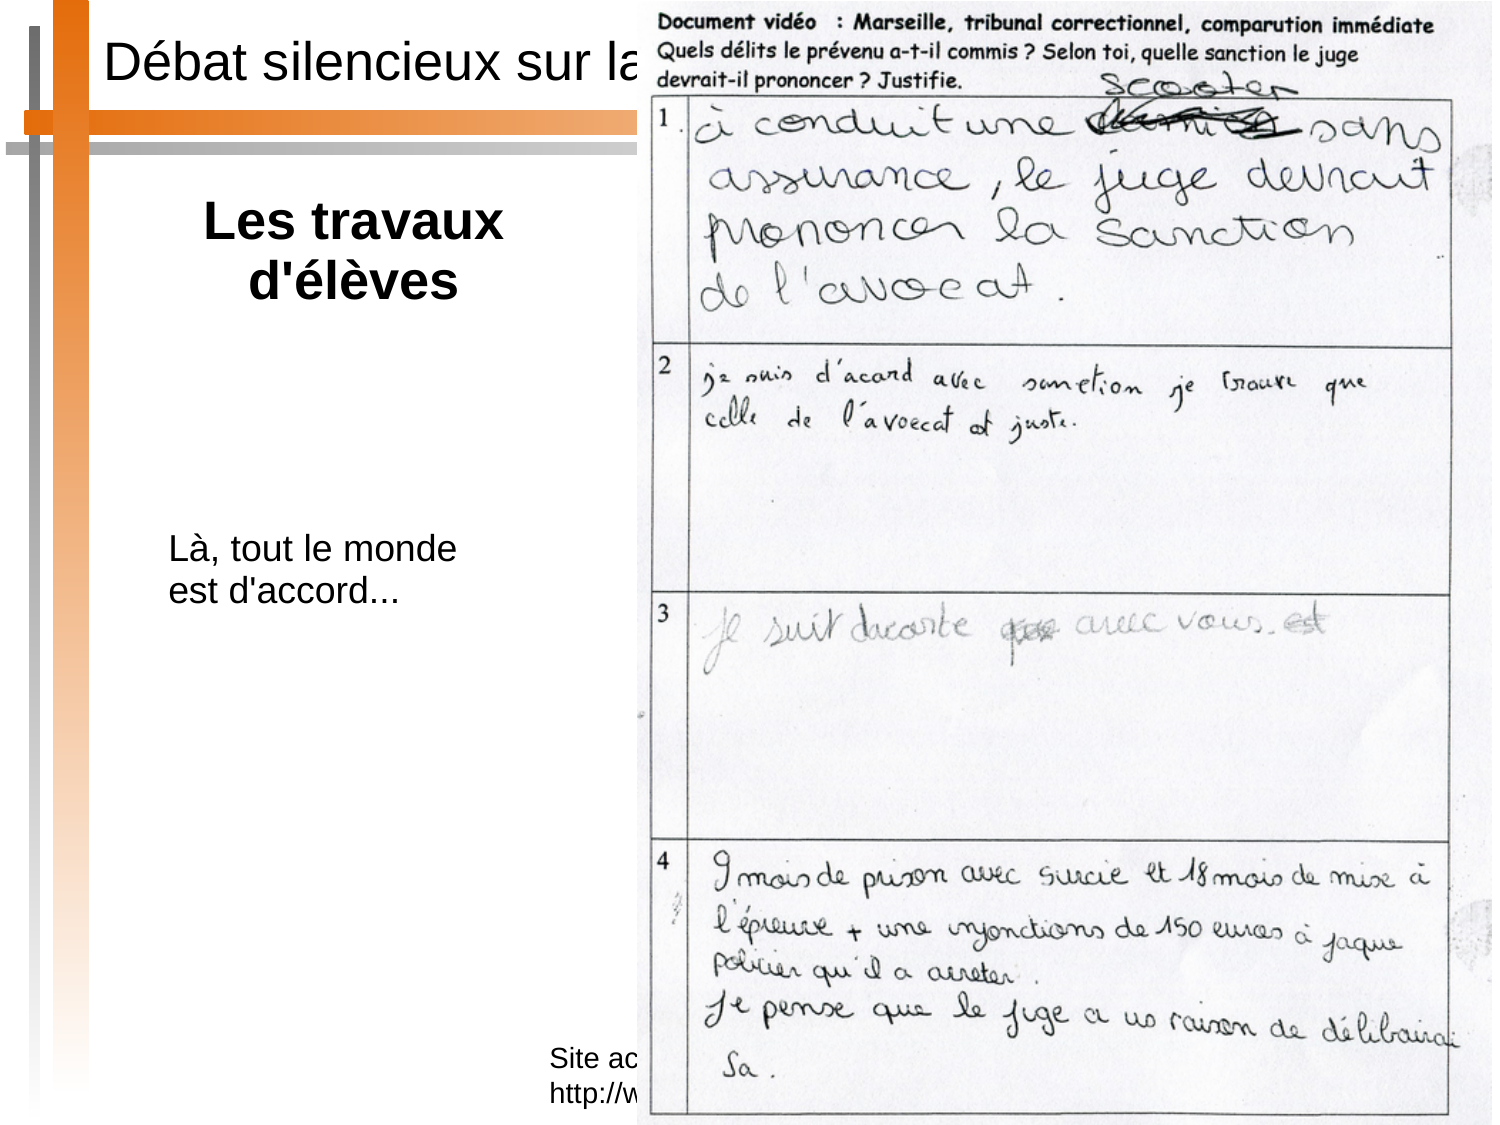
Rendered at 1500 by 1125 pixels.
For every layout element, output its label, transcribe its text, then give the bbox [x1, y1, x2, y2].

text_box [5, 0, 637, 1121]
text_box Les travaux d'élèves [118, 183, 591, 322]
text_box Site académique d’histoire-géographie : Terre Ouverte http://www.pedagogie.ac-aix-marseille.fr/jcms/c_43559/fr/accueil [534, 1031, 637, 1117]
picture [637, 0, 1492, 1125]
text_box Débat silencieux sur la justice [89, 23, 637, 99]
text_box Là, tout le monde est d'accord... [153, 519, 508, 619]
